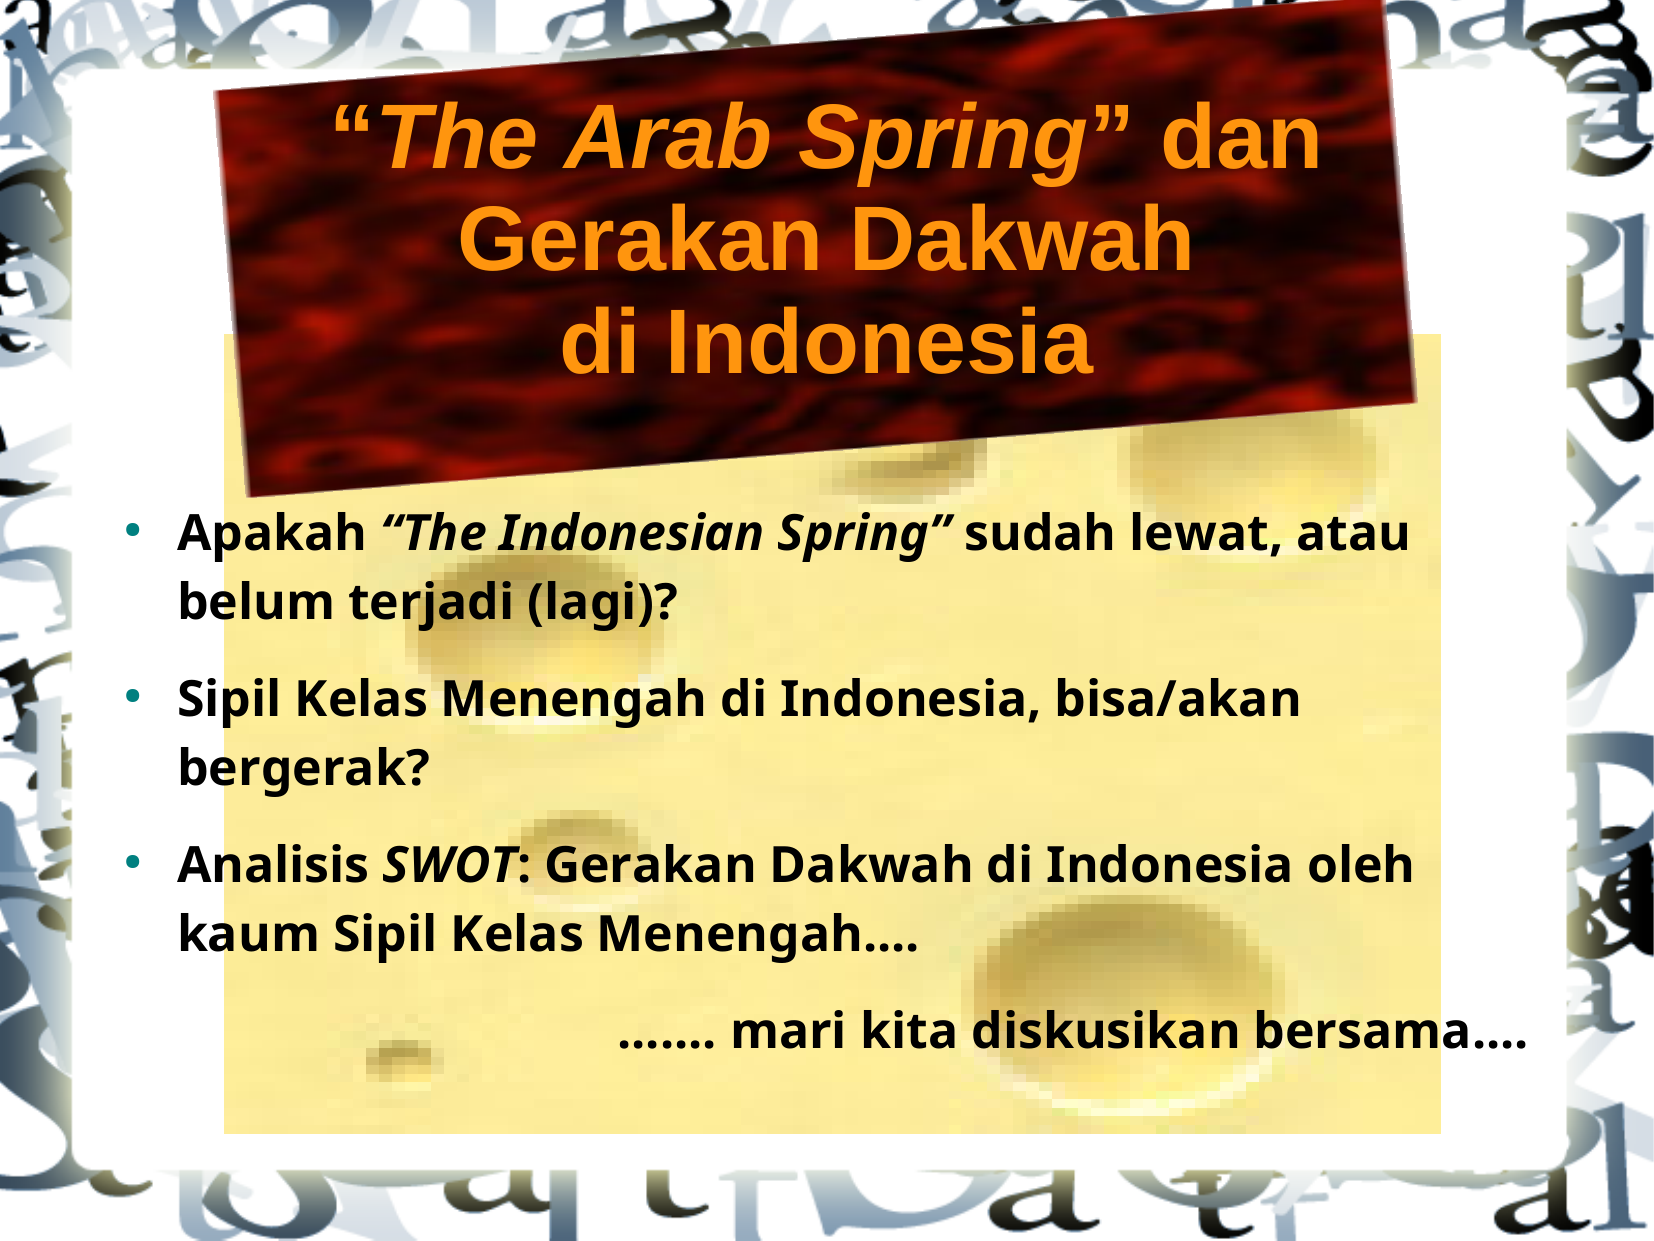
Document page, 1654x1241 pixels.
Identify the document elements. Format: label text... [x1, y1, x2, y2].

list Apakah “The Indonesian Spring” sudah lewat, atau belum terjadi (lagi)? Sipil Kelas Menengah di Indonesia, bisa/akan bergerak? Analisis SWOT: Gerakan Dakwah di Indonesia oleh kaum Sipil Kelas Menengah.... ....... mari kita diskusikan bersama.... [106, 497, 1530, 1134]
picture [0, 0, 1654, 1241]
title “The Arab Spring” dan Gerakan Dakwah di Indonesia [82, 85, 1571, 393]
